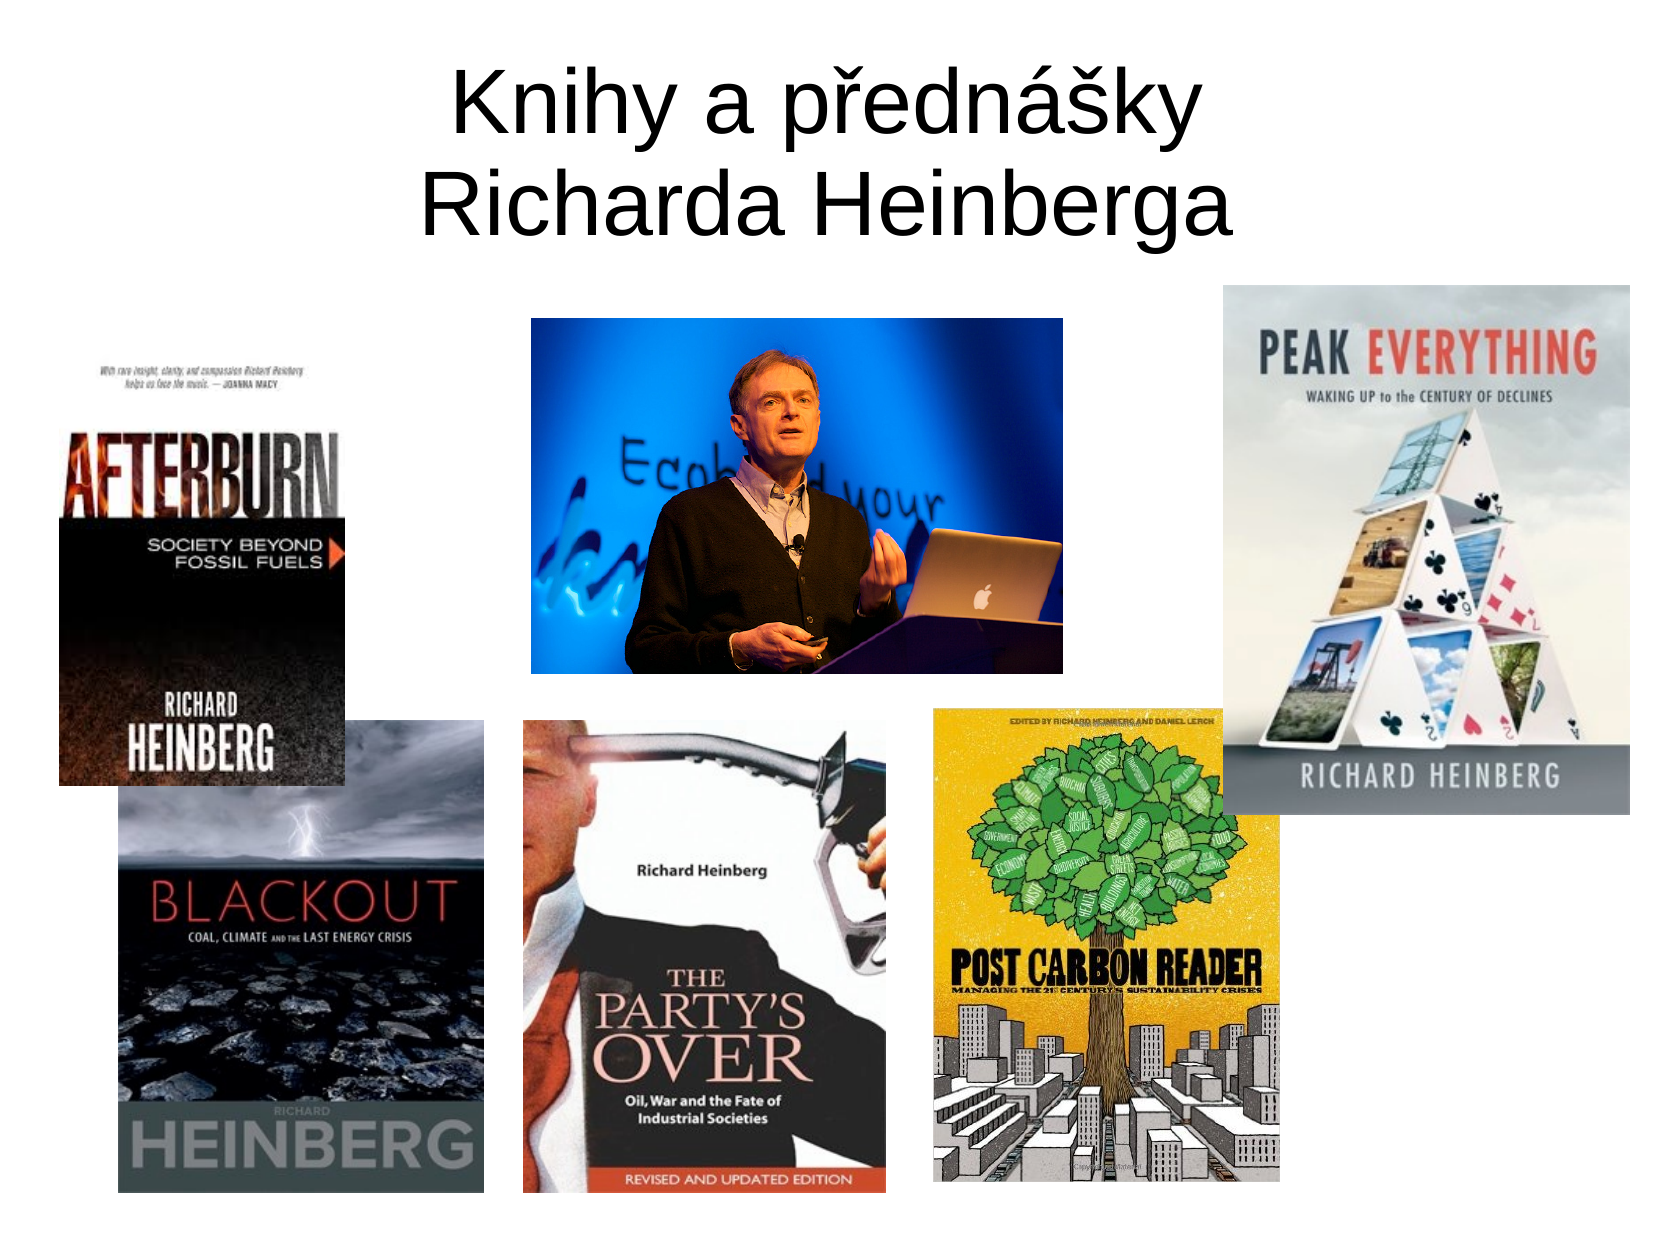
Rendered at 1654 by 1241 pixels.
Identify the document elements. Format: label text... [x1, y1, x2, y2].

picture [59, 354, 484, 1193]
title Knihy a přednášky Richarda Heinberga [82, 49, 1571, 257]
picture [523, 720, 886, 1193]
picture [933, 285, 1630, 1182]
picture [531, 318, 1063, 674]
